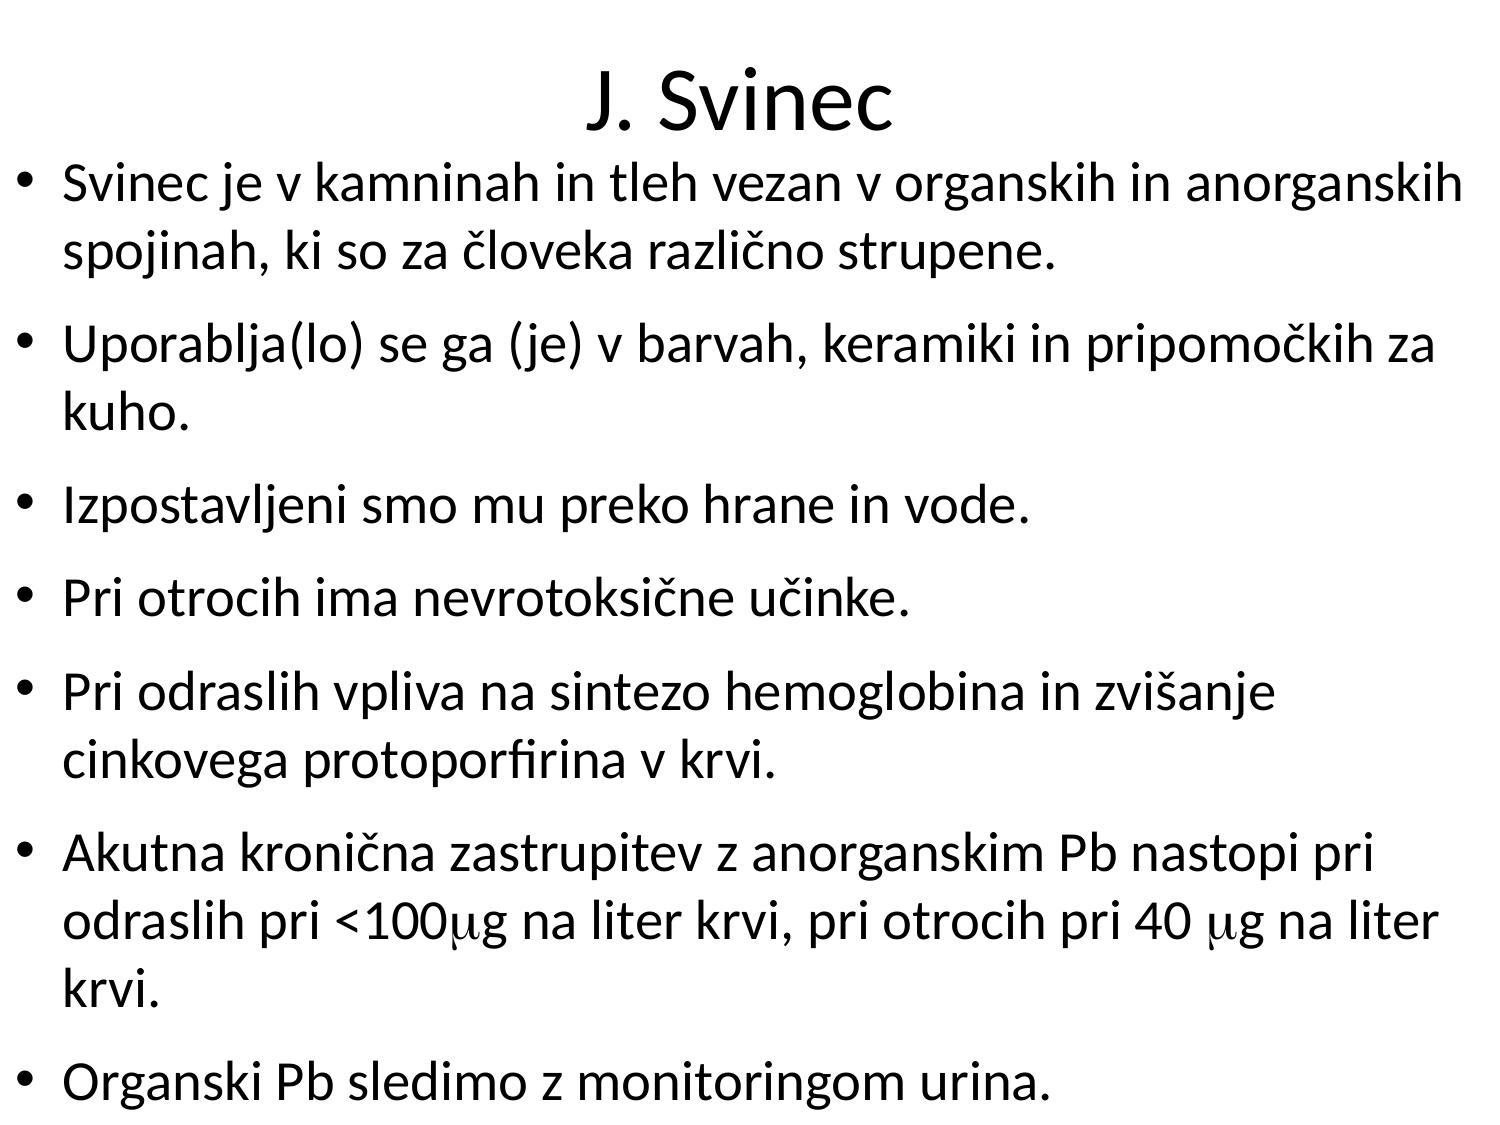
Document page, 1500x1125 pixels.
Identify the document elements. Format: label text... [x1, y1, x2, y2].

list Svinec je v kamninah in tleh vezan v organskih in anorganskih spojinah, ki so za človeka različno strupene. Uporablja(lo) se ga (je) v barvah, keramiki in pripomočkih za kuho. Izpostavljeni smo mu preko hrane in vode. Pri otrocih ima nevrotoksične učinke. Pri odraslih vpliva na sintezo hemoglobina in zvišanje cinkovega protoporfirina v krvi. Akutna kronična zastrupitev z anorganskim Pb nastopi pri odraslih pri <100g na liter krvi, pri otrocih pri 40 g na liter krvi. Organski Pb sledimo z monitoringom urina. [0, 137, 1500, 1125]
title J. Svinec [64, 0, 1415, 137]
